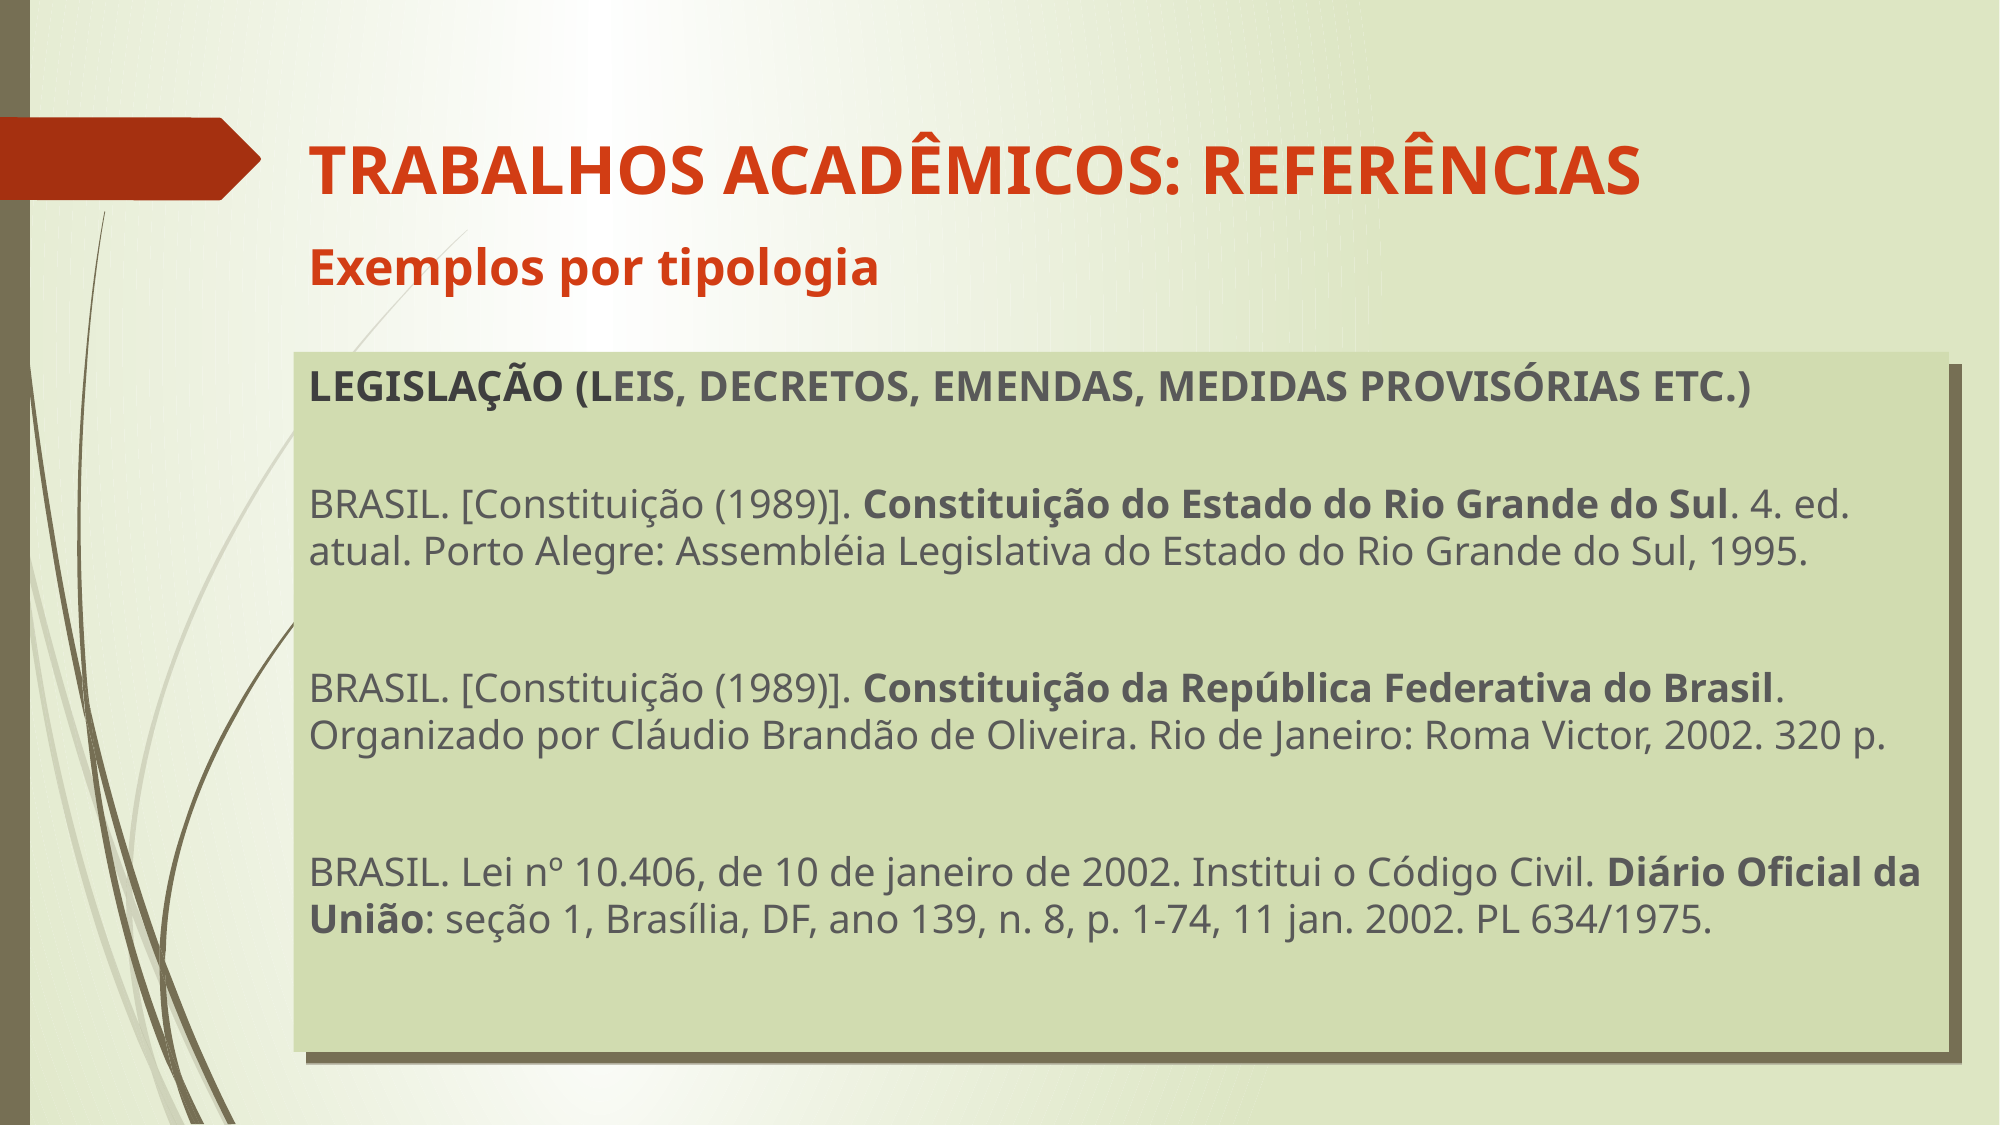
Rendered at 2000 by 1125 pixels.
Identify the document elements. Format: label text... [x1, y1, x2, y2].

list LEGISLAÇÃO (LEIS, DECRETOS, EMENDAS, MEDIDAS PROVISÓRIAS ETC.) BRASIL. [Constituição (1989)]. Constituição do Estado do Rio Grande do Sul. 4. ed. atual. Porto Alegre: Assembléia Legislativa do Estado do Rio Grande do Sul, 1995. BRASIL. [Constituição (1989)]. Constituição da República Federativa do Brasil. Organizado por Cláudio Brandão de Oliveira. Rio de Janeiro: Roma Victor, 2002. 320 p. BRASIL. Lei nº 10.406, de 10 de janeiro de 2002. Institui o Código Civil. Diário Oficial da União: seção 1, Brasília, DF, ano 139, n. 8, p. 1-74, 11 jan. 2002. PL 634/1975. [293, 351, 1949, 1052]
text_box Exemplos por tipologia [293, 228, 1872, 330]
text_box TRABALHOS ACADÊMICOS: REFERÊNCIAS [293, 120, 1937, 233]
